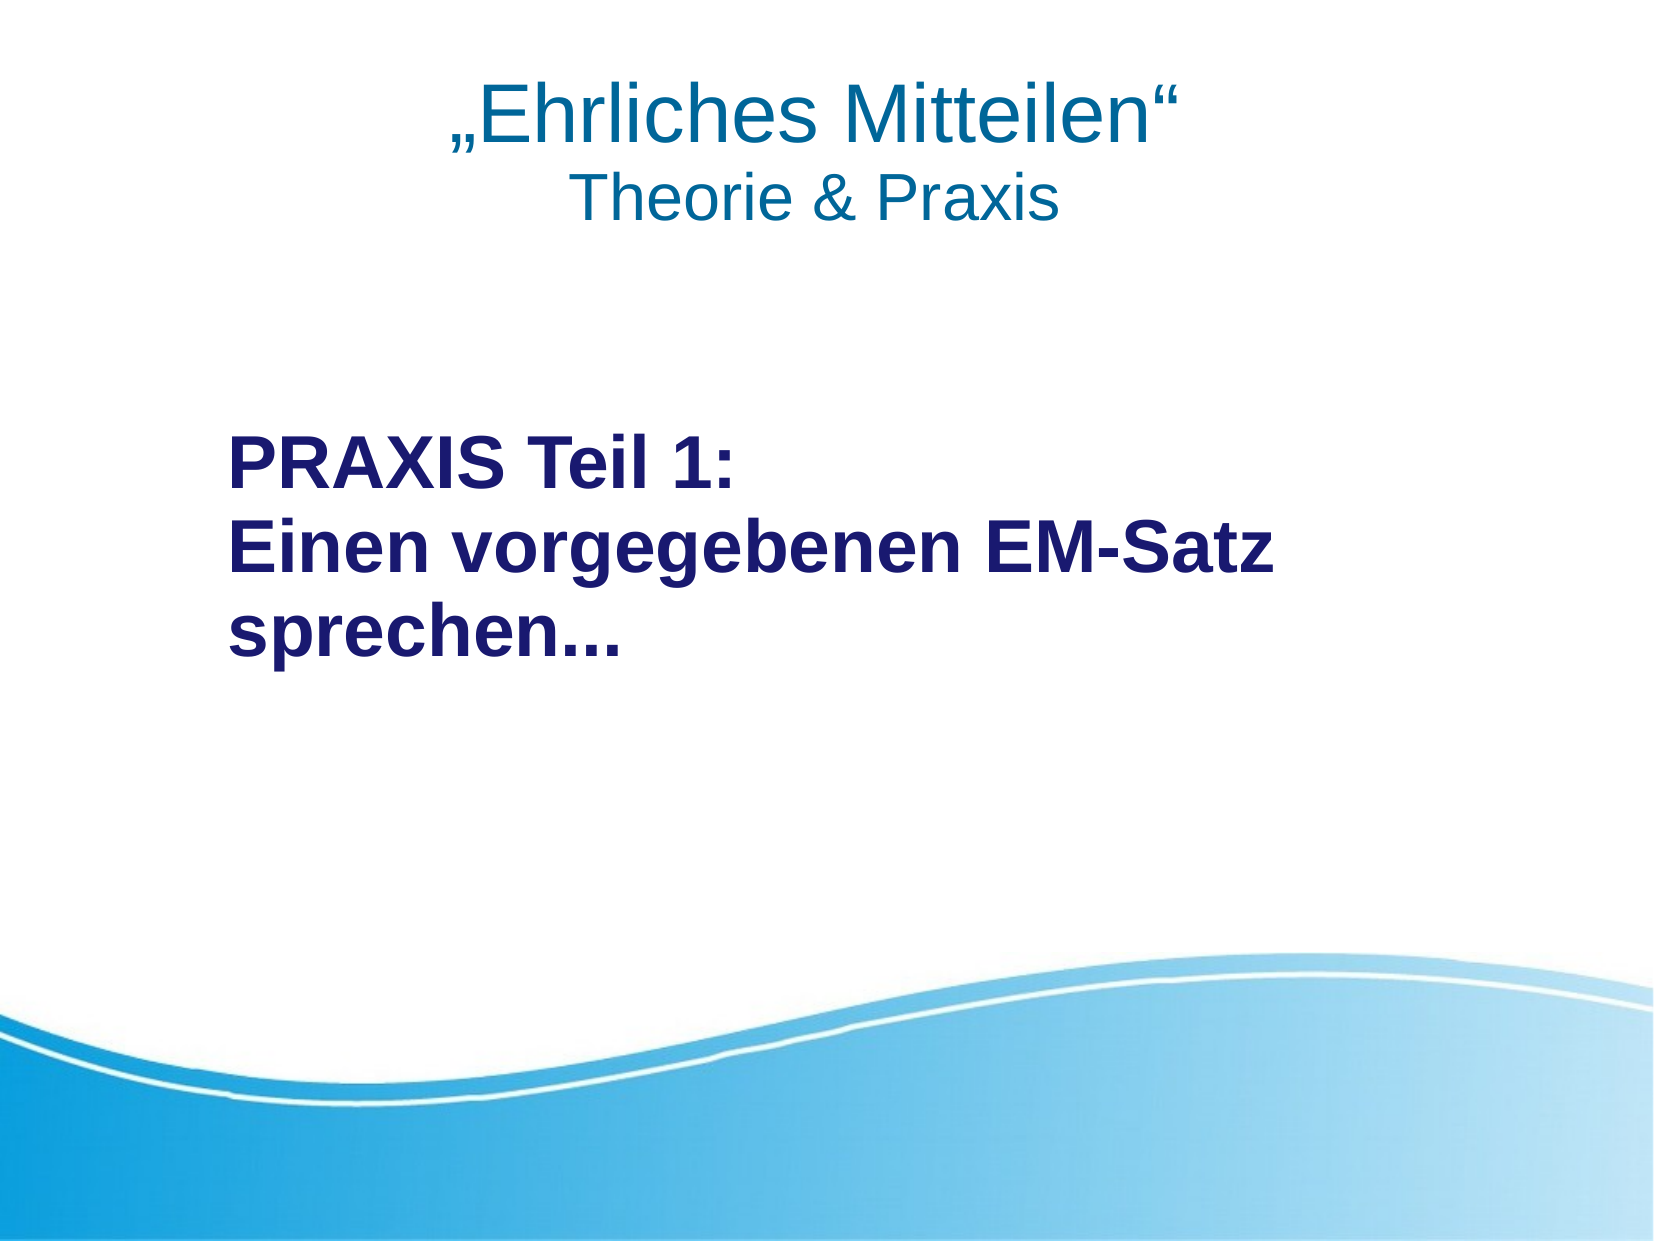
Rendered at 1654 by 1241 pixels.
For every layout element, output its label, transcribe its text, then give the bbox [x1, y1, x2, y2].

picture [0, 952, 1654, 1241]
text_box PRAXIS Teil 1: Einen vorgegebenen EM-Satz sprechen... [212, 413, 1524, 851]
title „Ehrliches Mitteilen“ Theorie & Praxis [70, 47, 1559, 255]
